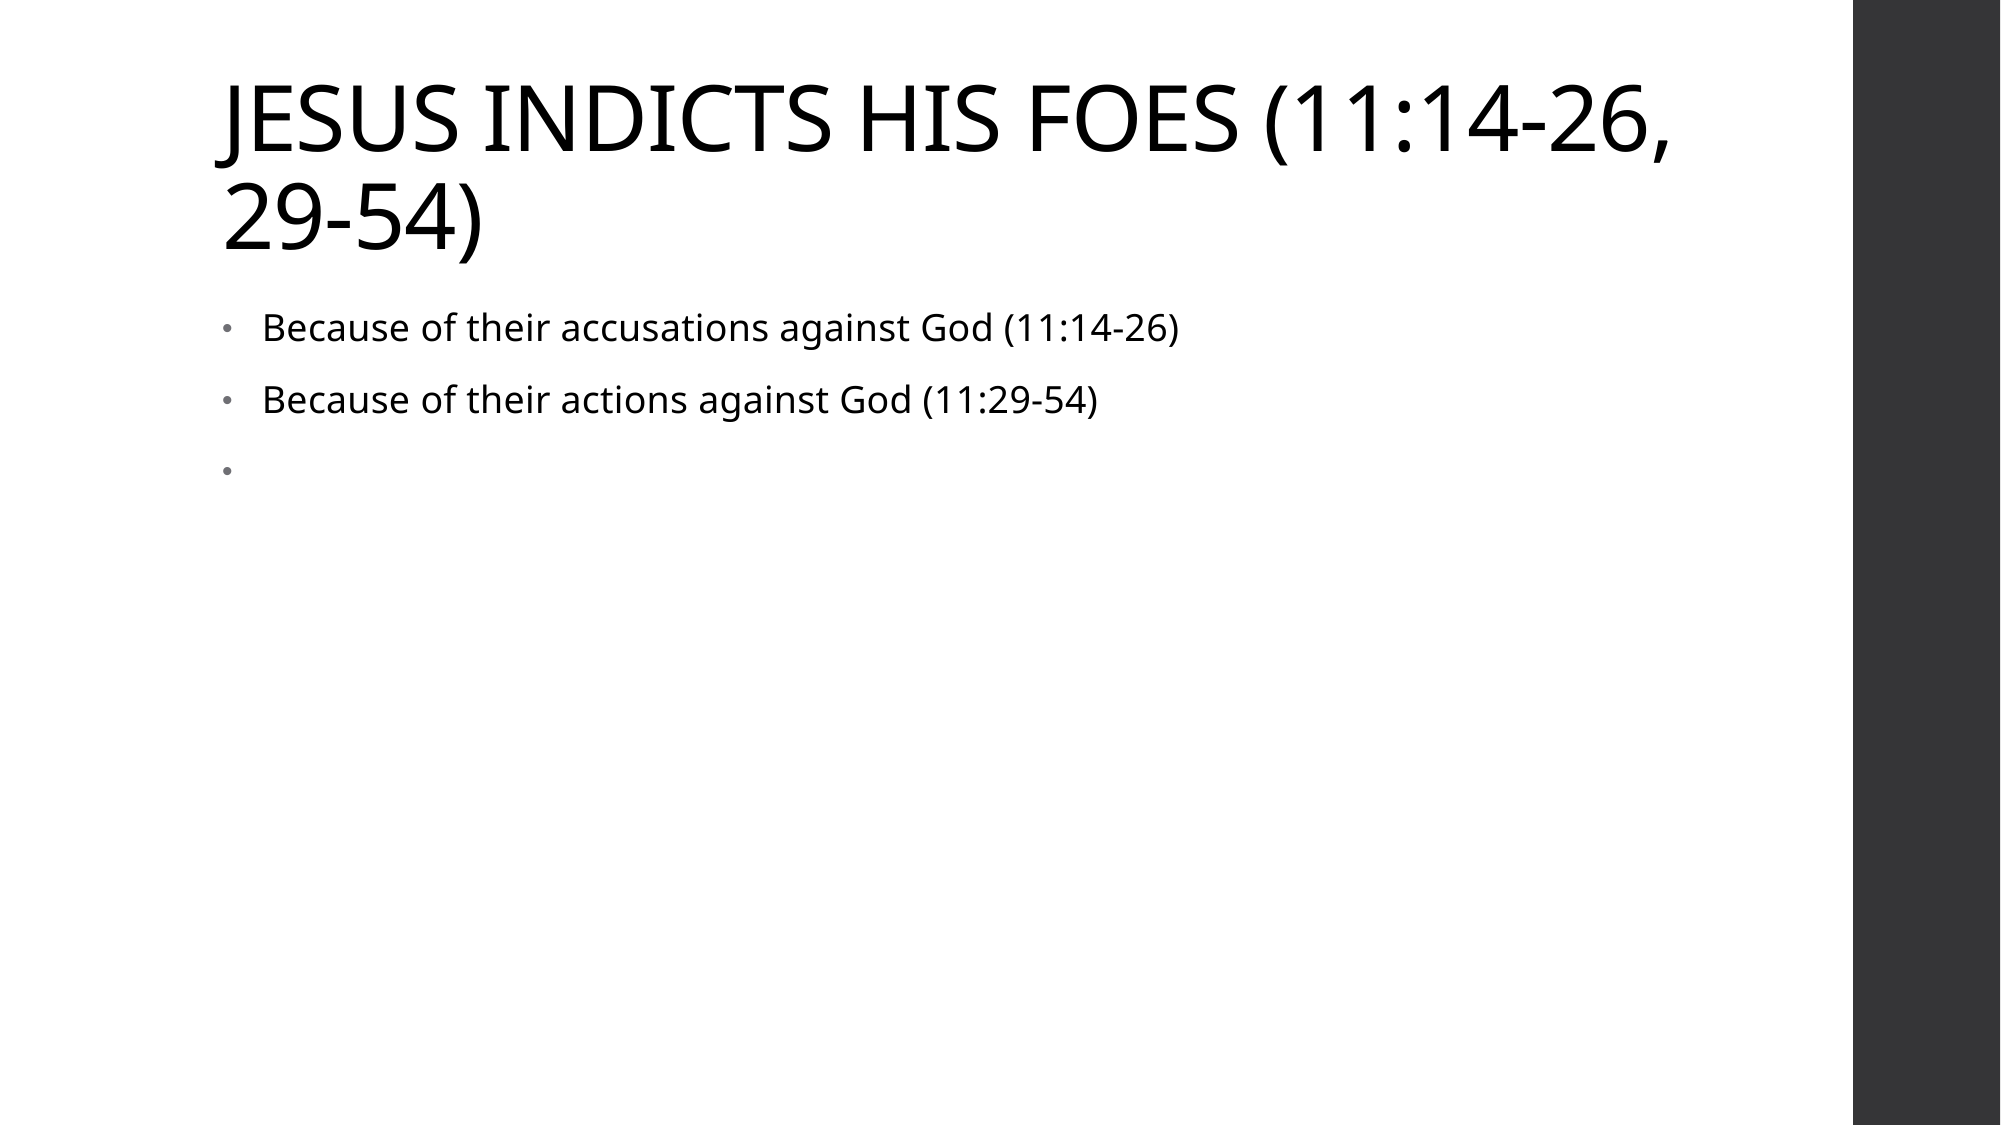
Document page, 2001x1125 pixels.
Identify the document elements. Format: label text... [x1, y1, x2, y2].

title JESUS INDICTS HIS FOES (11:14-26, 29-54) [206, 60, 1797, 278]
list Because of their accusations against God (11:14-26) Because of their actions against God (11:29-54) [206, 299, 1617, 1014]
